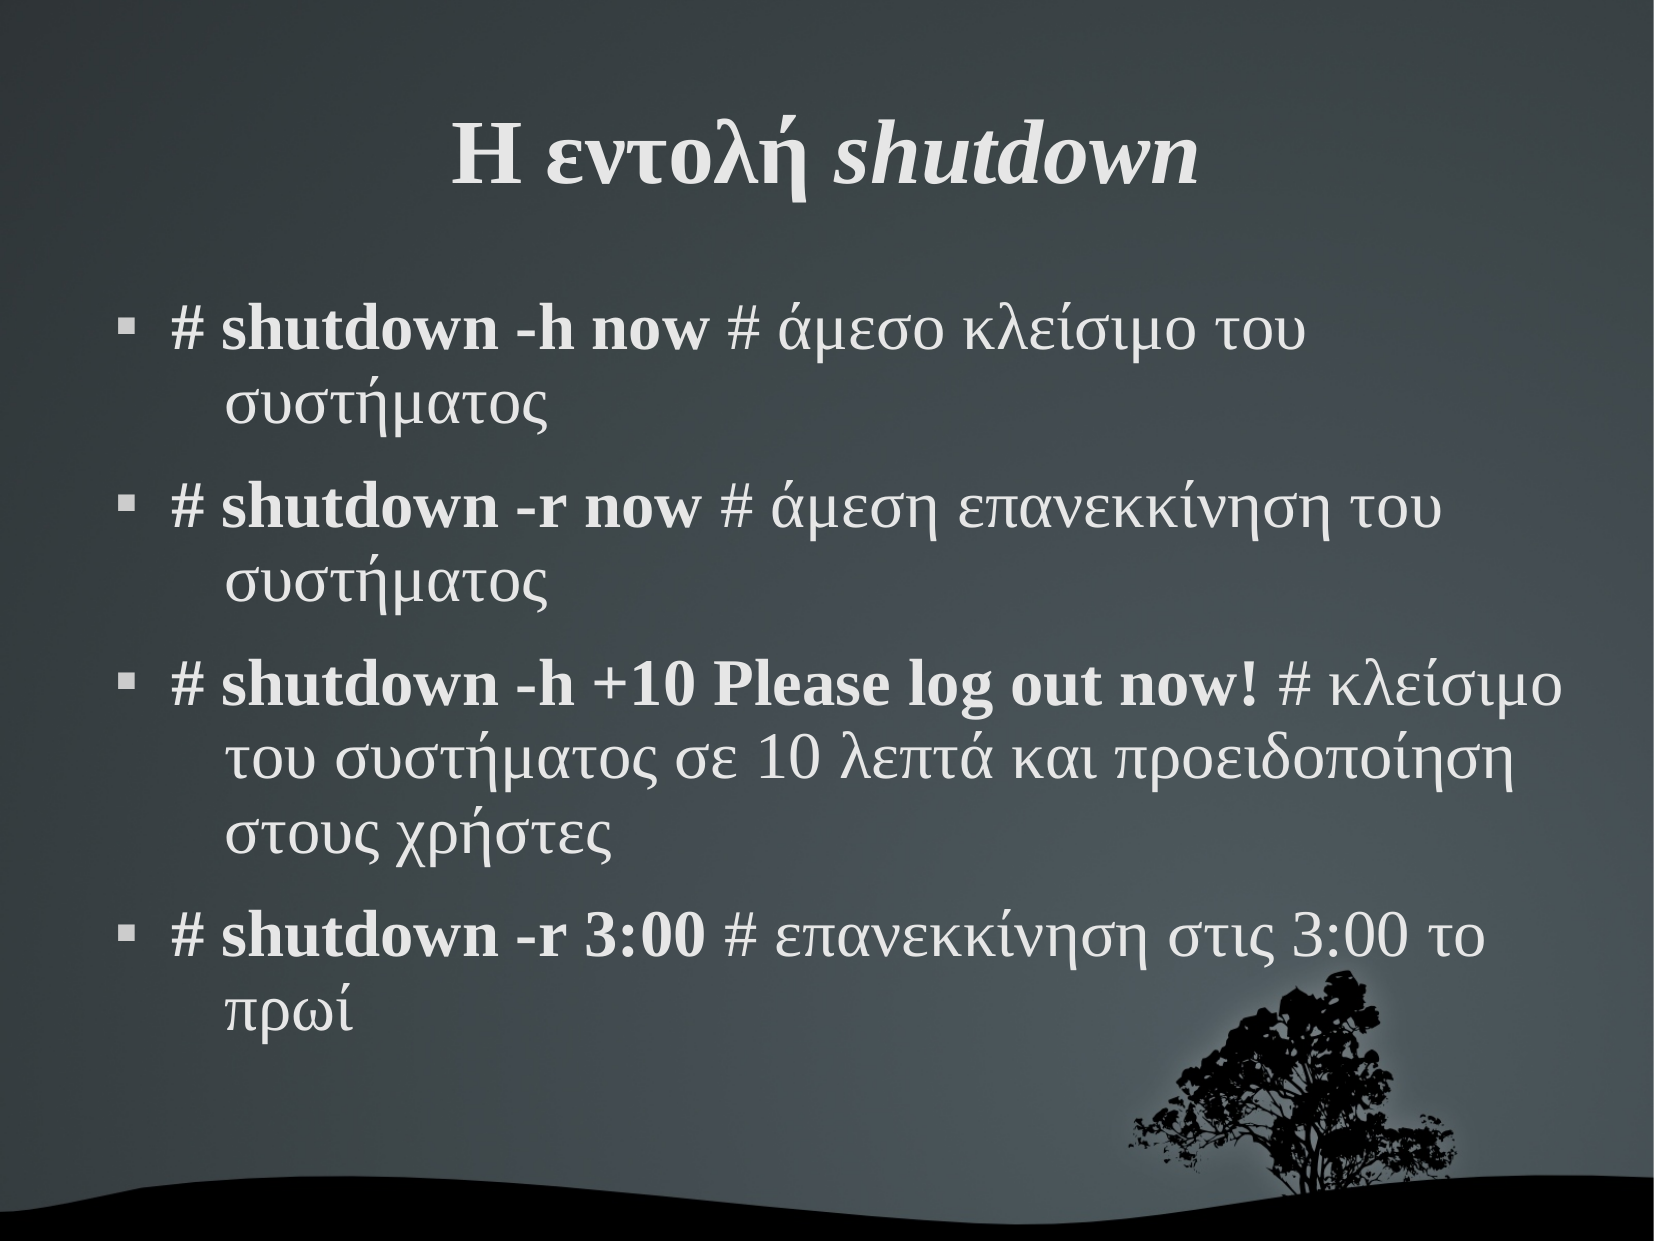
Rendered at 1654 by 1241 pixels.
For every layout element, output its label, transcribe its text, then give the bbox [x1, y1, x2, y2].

picture [0, 0, 1654, 1241]
list # shutdown -h now # άμεσο κλείσιμο του συστήματος # shutdown -r now # άμεση επανεκκίνηση του συστήματος # shutdown -h +10 Please log out now! # κλείσιμο του συστήματος σε 10 λεπτά και προειδοποίηση στους χρήστες # shutdown -r 3:00 # επανεκκίνηση στις 3:00 το πρωί [82, 290, 1571, 1132]
title Η εντολή shutdown [82, 49, 1571, 257]
